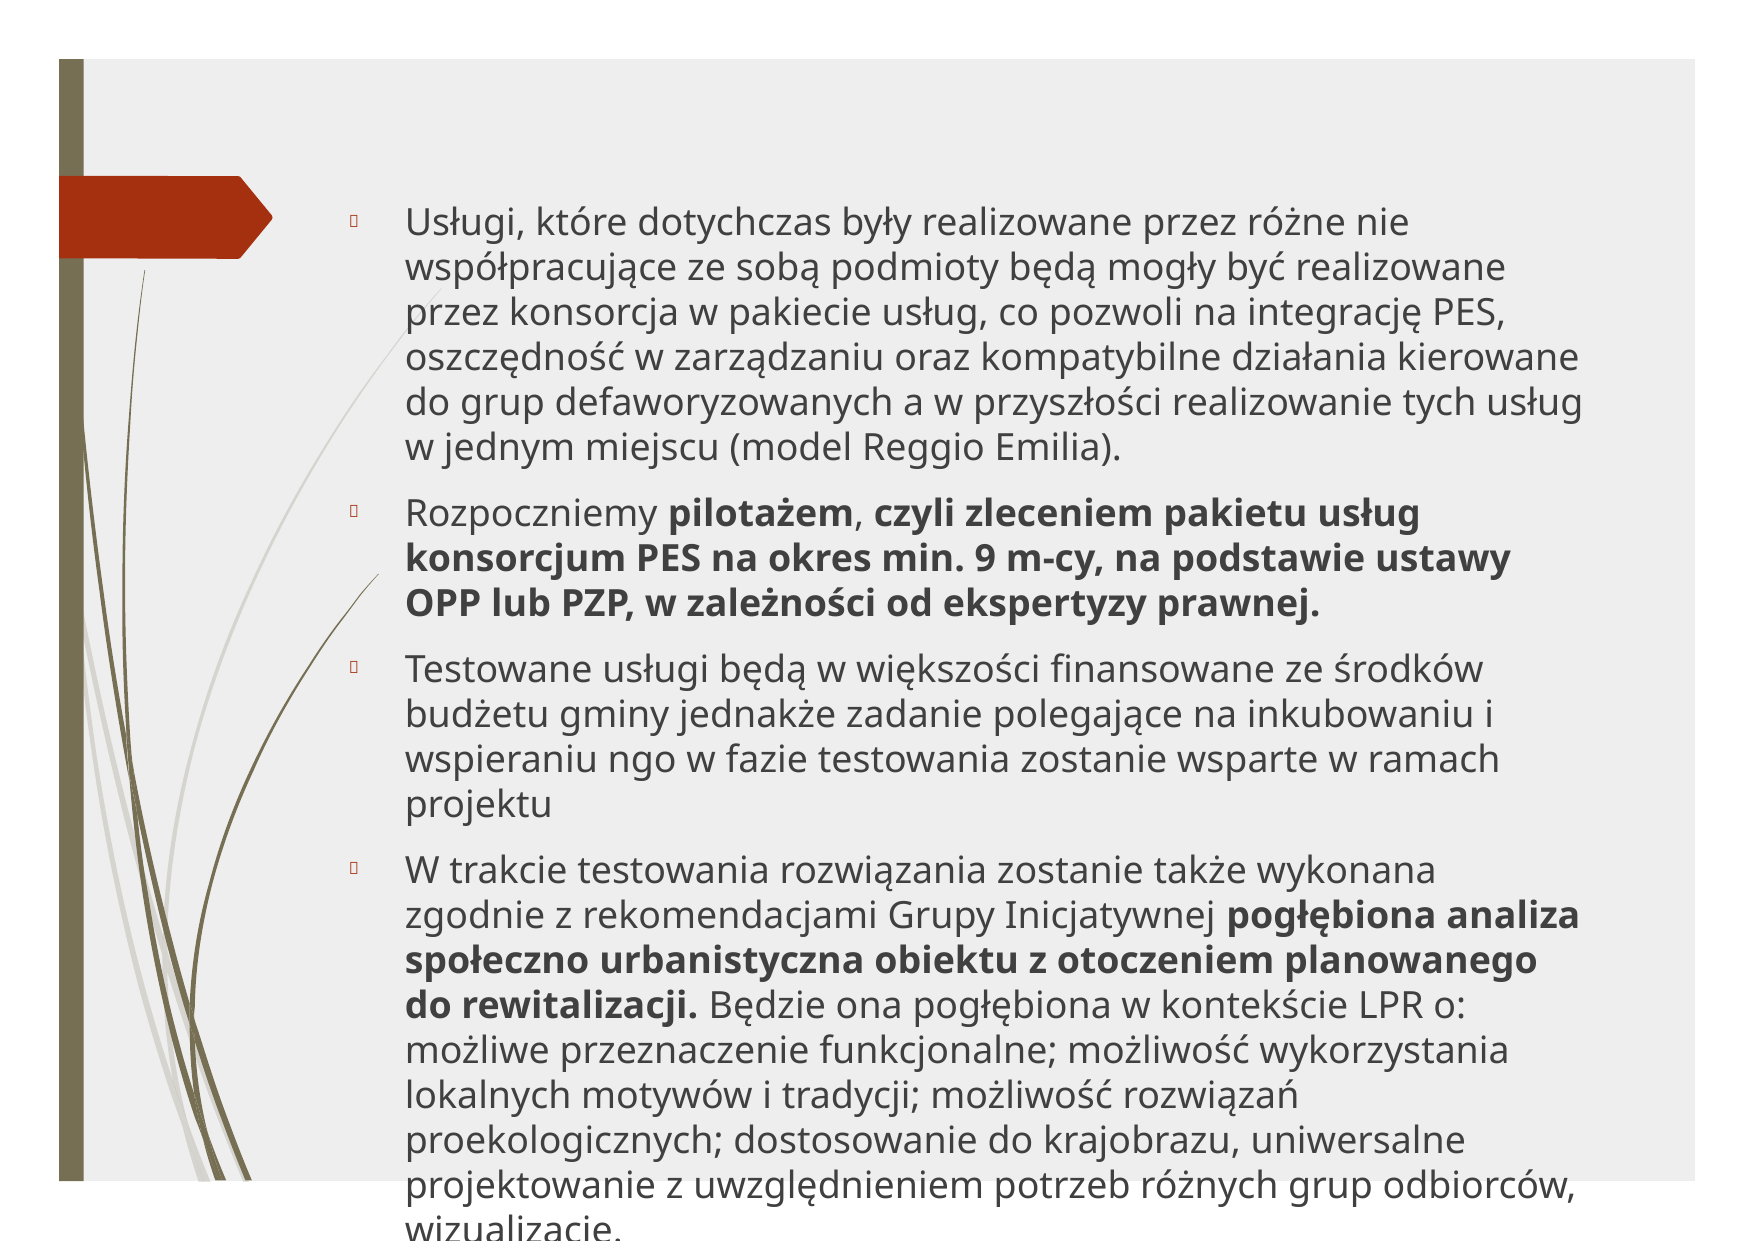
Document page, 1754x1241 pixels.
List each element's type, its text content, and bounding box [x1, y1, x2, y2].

list Usługi, które dotychczas były realizowane przez różne nie współpracujące ze sobą podmioty będą mogły być realizowane przez konsorcja w pakiecie usług, co pozwoli na integrację PES, oszczędność w zarządzaniu oraz kompatybilne działania kierowane do grup defaworyzowanych a w przyszłości realizowanie tych usług w jednym miejscu (model Reggio Emilia). Rozpoczniemy pilotażem, czyli zleceniem pakietu usług konsorcjum PES na okres min. 9 m-cy, na podstawie ustawy OPP lub PZP, w zależności od ekspertyzy prawnej. Testowane usługi będą w większości finansowane ze środków budżetu gminy jednakże zadanie polegające na inkubowaniu i wspieraniu ngo w fazie testowania zostanie wsparte w ramach projektu W trakcie testowania rozwiązania zostanie także wykonana zgodnie z rekomendacjami Grupy Inicjatywnej pogłębiona analiza społeczno urbanistyczna obiektu z otoczeniem planowanego do rewitalizacji. Będzie ona pogłębiona w kontekście LPR o: możliwe przeznaczenie funkcjonalne; możliwość wykorzystania lokalnych motywów i tradycji; możliwość rozwiązań proekologicznych; dostosowanie do krajobrazu, uniwersalne projektowanie z uwzględnieniem potrzeb różnych grup odbiorców, wizualizacje. [333, 190, 1603, 1027]
